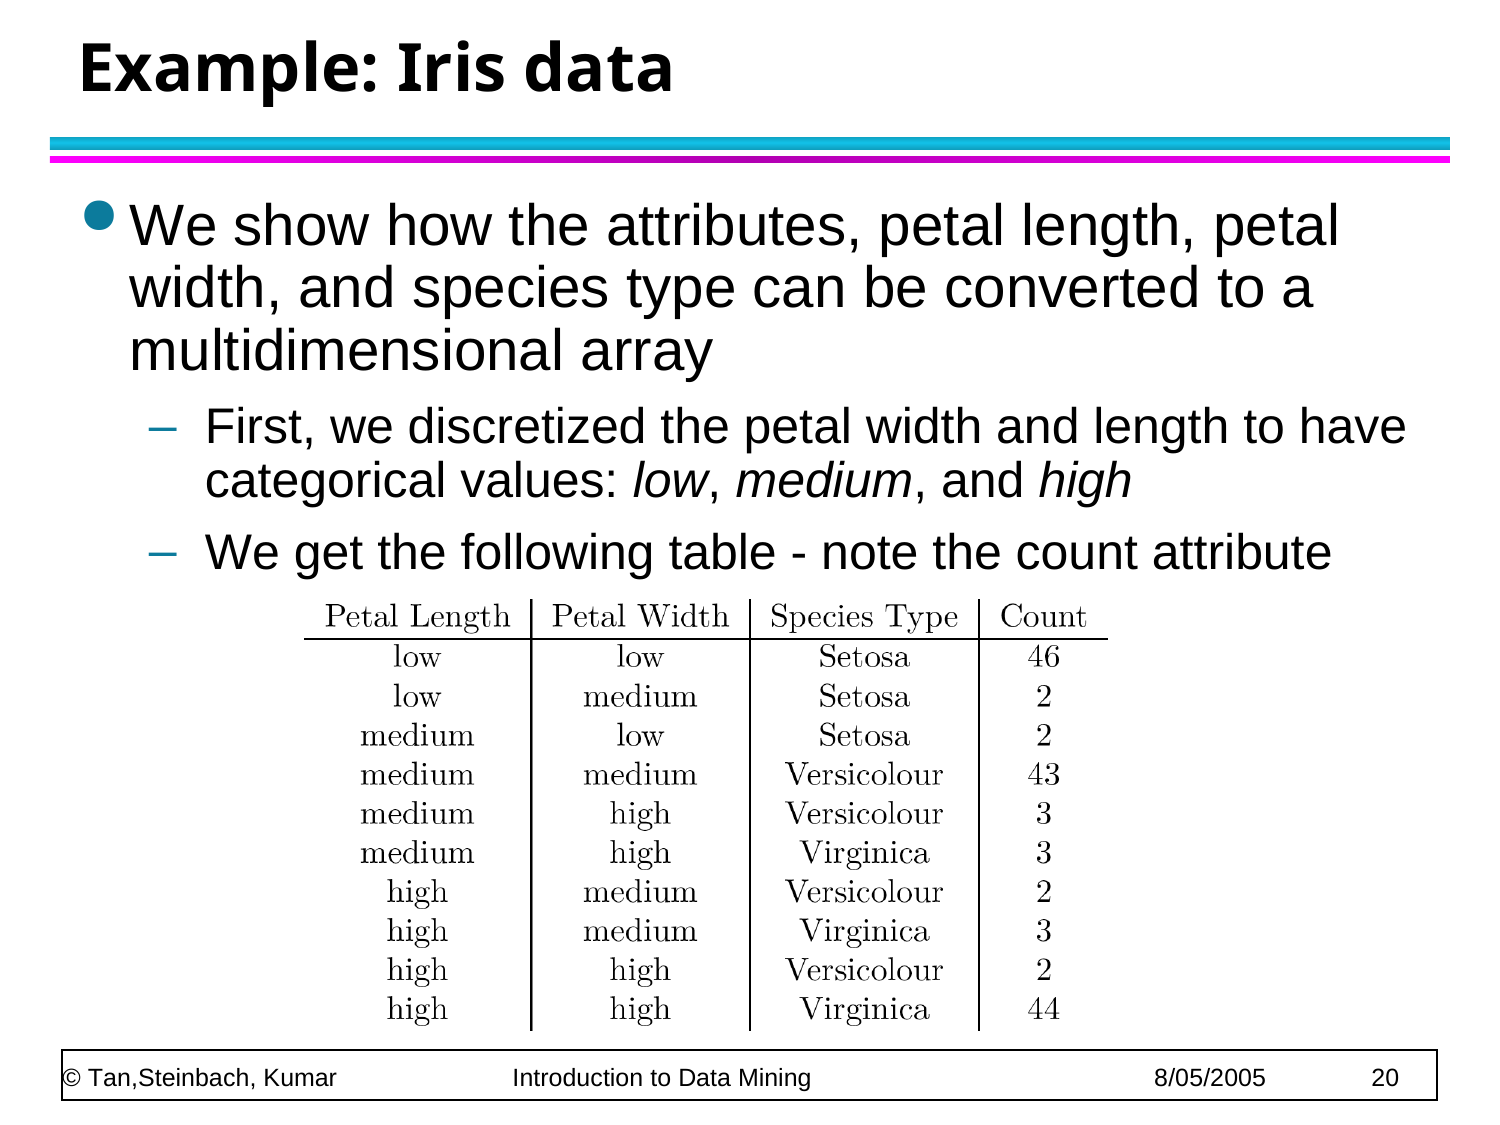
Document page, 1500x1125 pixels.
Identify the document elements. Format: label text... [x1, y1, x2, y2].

title Example: Iris data [62, 22, 1421, 113]
list We show how the attributes, petal length, petal width, and species type can be converted to a multidimensional array First, we discretized the petal width and length to have categorical values: low, medium, and high We get the following table - note the count attribute [67, 187, 1450, 1038]
picture [275, 587, 1138, 1038]
